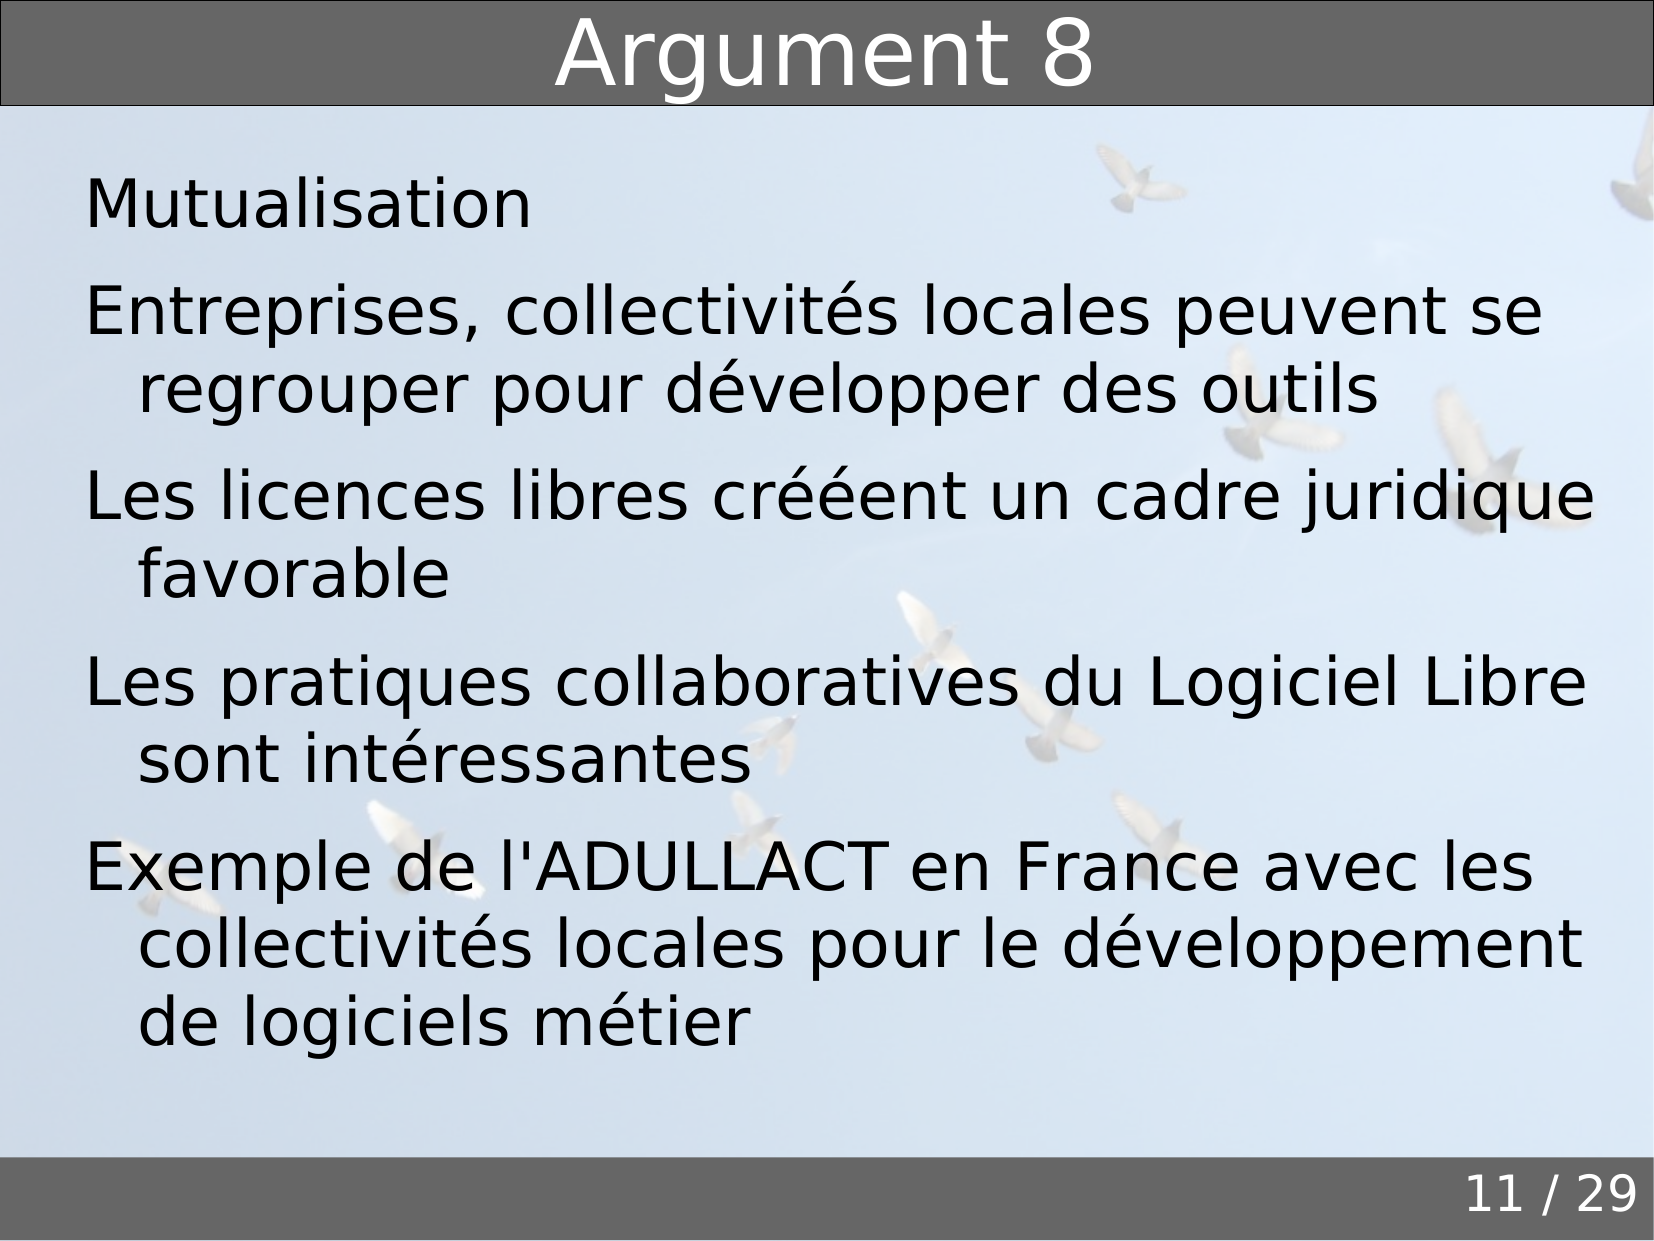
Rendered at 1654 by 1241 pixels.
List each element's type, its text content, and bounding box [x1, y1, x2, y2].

title Argument 8 [0, 0, 1654, 108]
list Mutualisation Entreprises, collectivités locales peuvent se regrouper pour développer des outils Les licences libres crééent un cadre juridique favorable Les pratiques collaboratives du Logiciel Libre sont intéressantes Exemple de l'ADULLACT en France avec les collectivités locales pour le développement de logiciels métier [66, 165, 1605, 1062]
